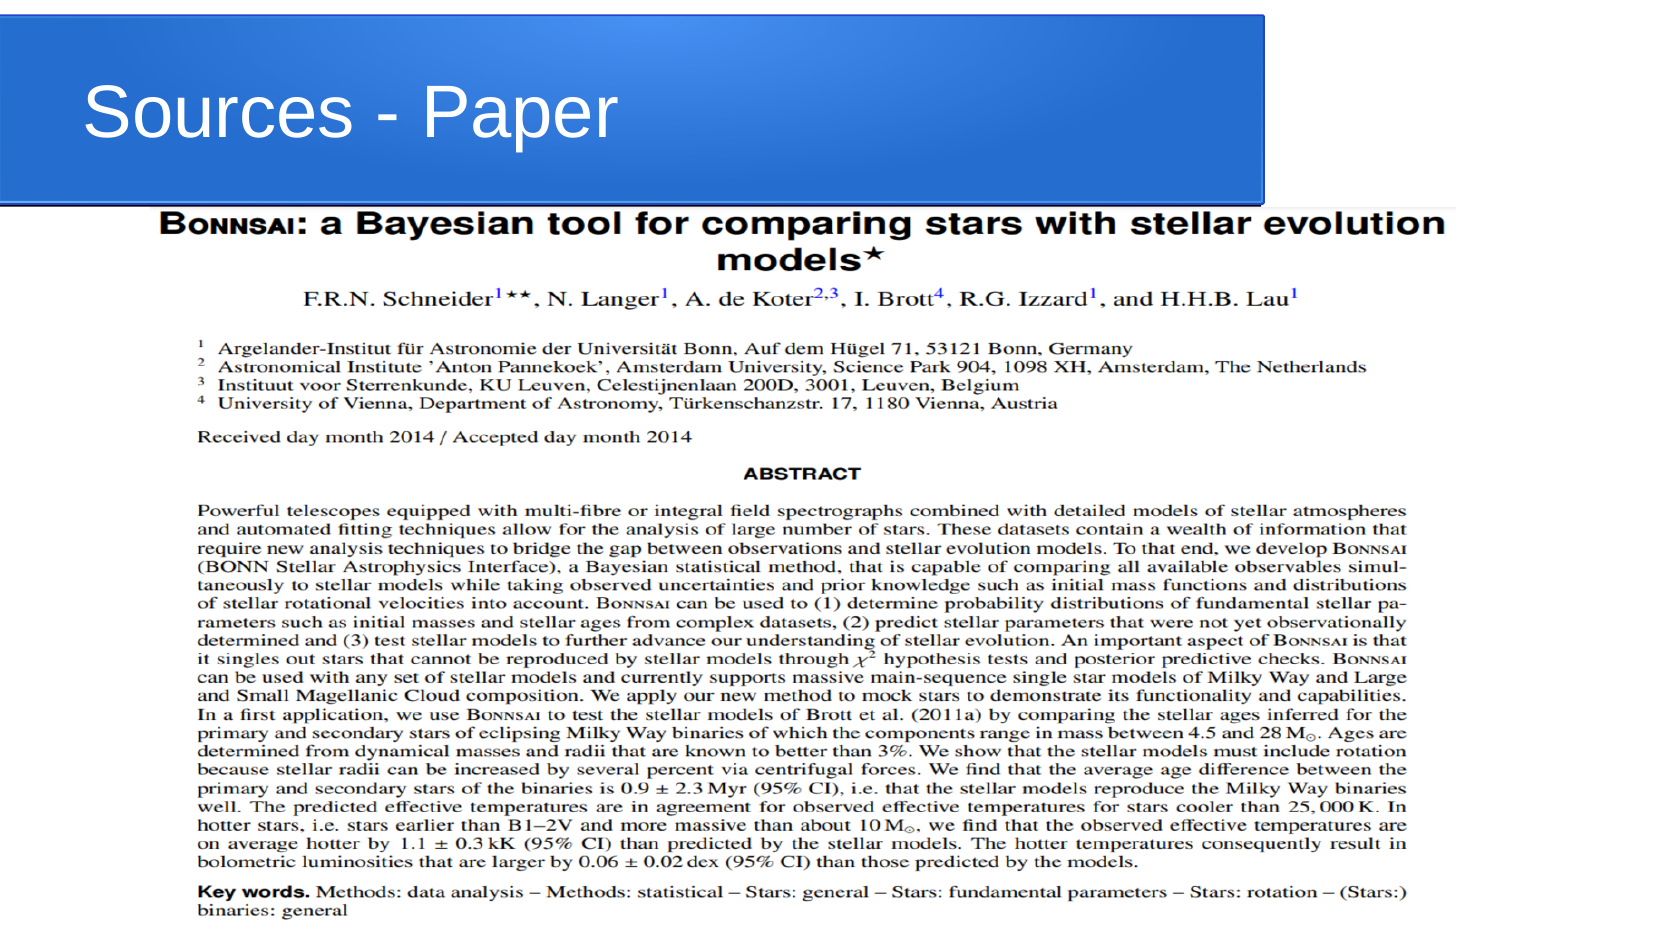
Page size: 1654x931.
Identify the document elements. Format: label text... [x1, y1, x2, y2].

title Sources - Paper [82, 35, 1235, 189]
picture [150, 207, 1456, 931]
